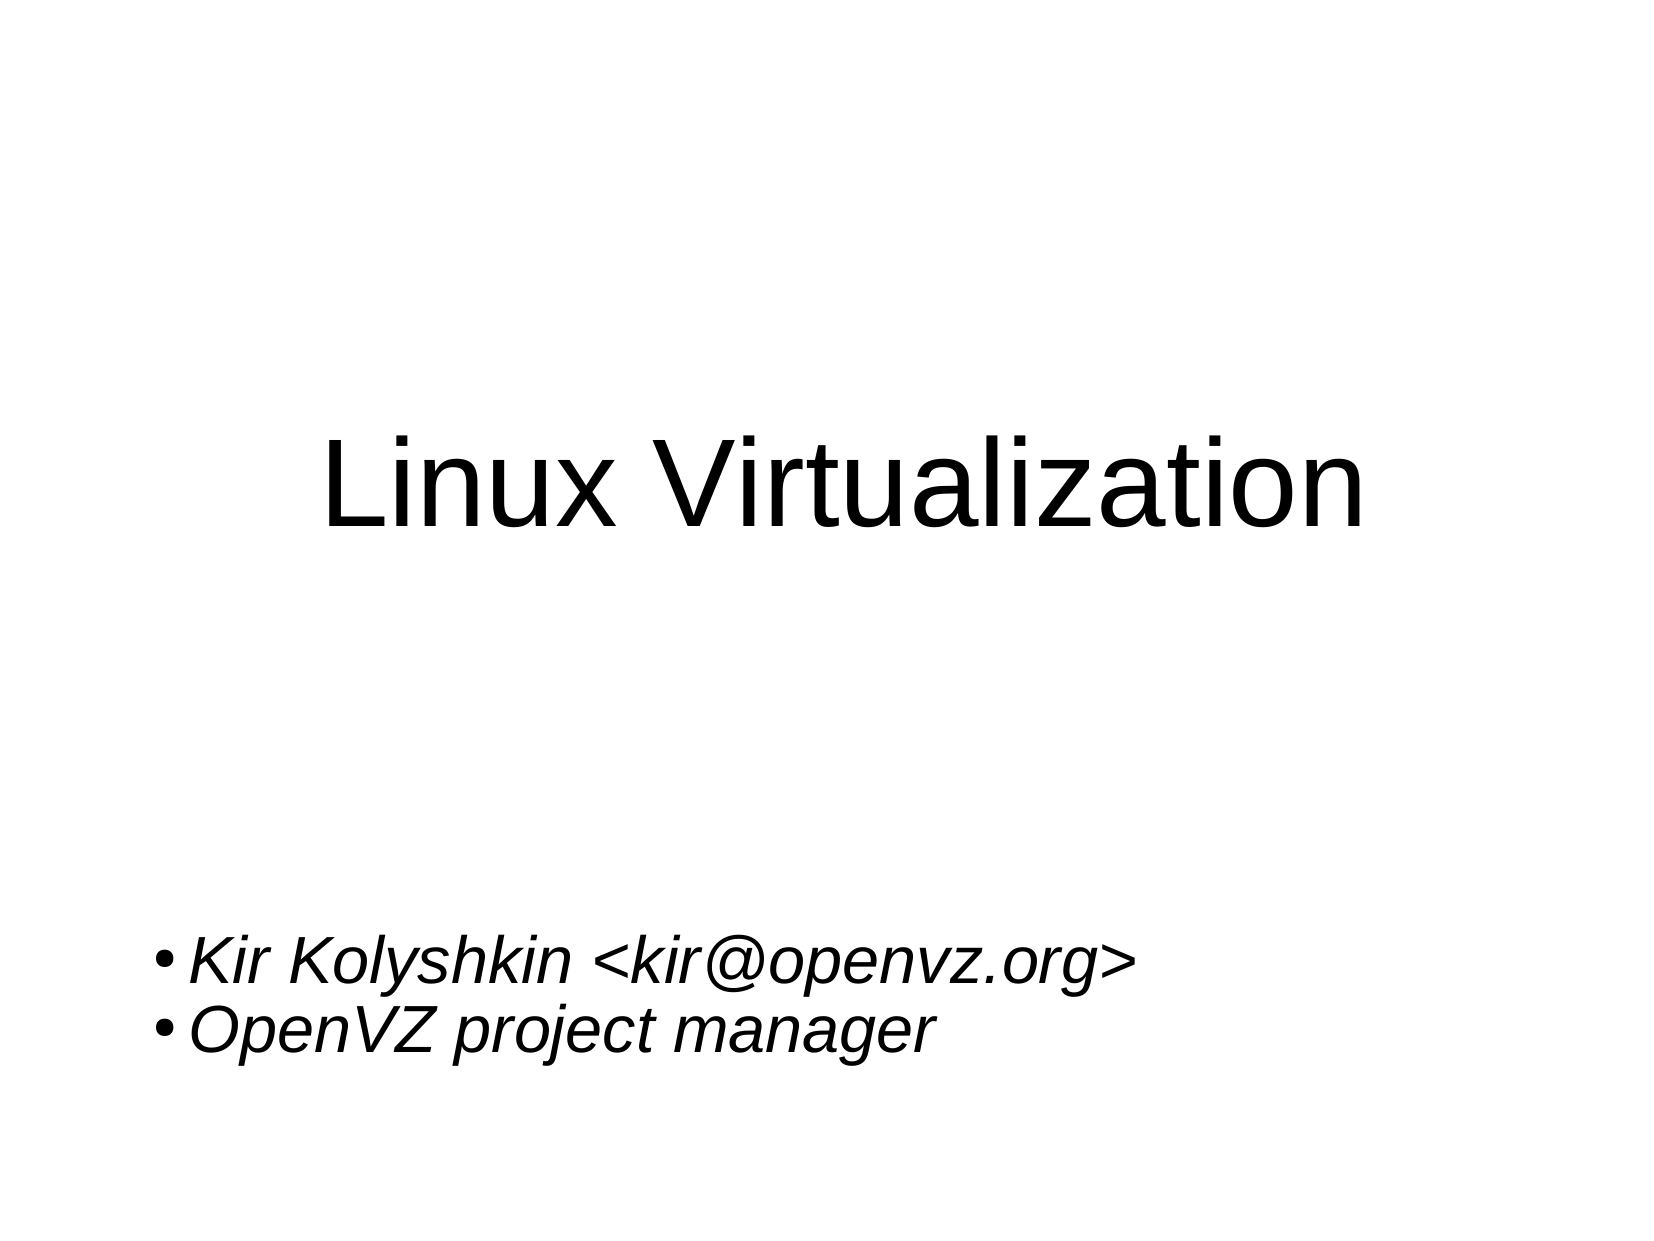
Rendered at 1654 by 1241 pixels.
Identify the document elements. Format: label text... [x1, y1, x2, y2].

text_box Kir Kolyshkin <kir@openvz.org> OpenVZ project manager [82, 925, 1571, 1070]
text_box Linux Virtualization [99, 417, 1588, 558]
